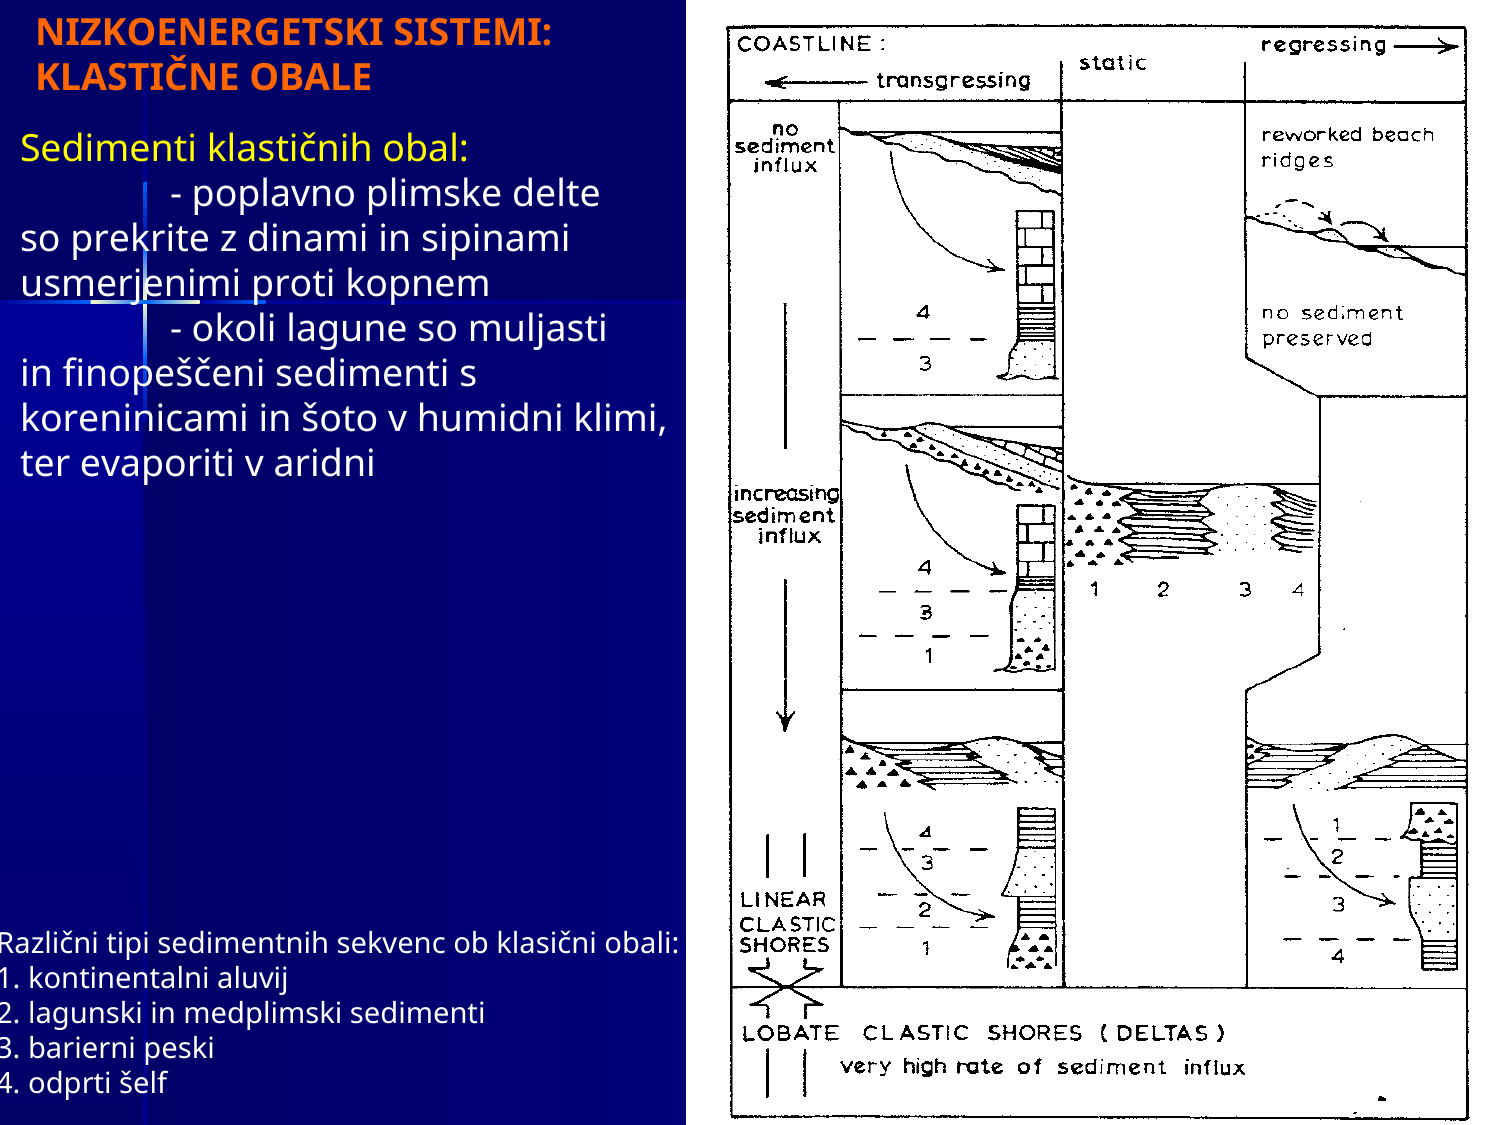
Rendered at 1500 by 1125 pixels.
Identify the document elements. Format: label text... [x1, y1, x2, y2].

text_box Različni tipi sedimentnih sekvenc ob klasični obali: 1. kontinentalni aluvij 2. lagunski in medplimski sedimenti 3. barierni peski 4. odprti šelf [0, 916, 695, 1108]
text_box NIZKOENERGETSKI SISTEMI: KLASTIČNE OBALE [20, 0, 568, 106]
text_box Sedimenti klastičnih obal: - poplavno plimske delte so prekrite z dinami in sipinami usmerjenimi proti kopnem - okoli lagune so muljasti in finopeščeni sedimenti s koreninicami in šoto v humidni klimi, ter evaporiti v aridni [5, 116, 686, 492]
picture [686, 0, 1500, 1125]
